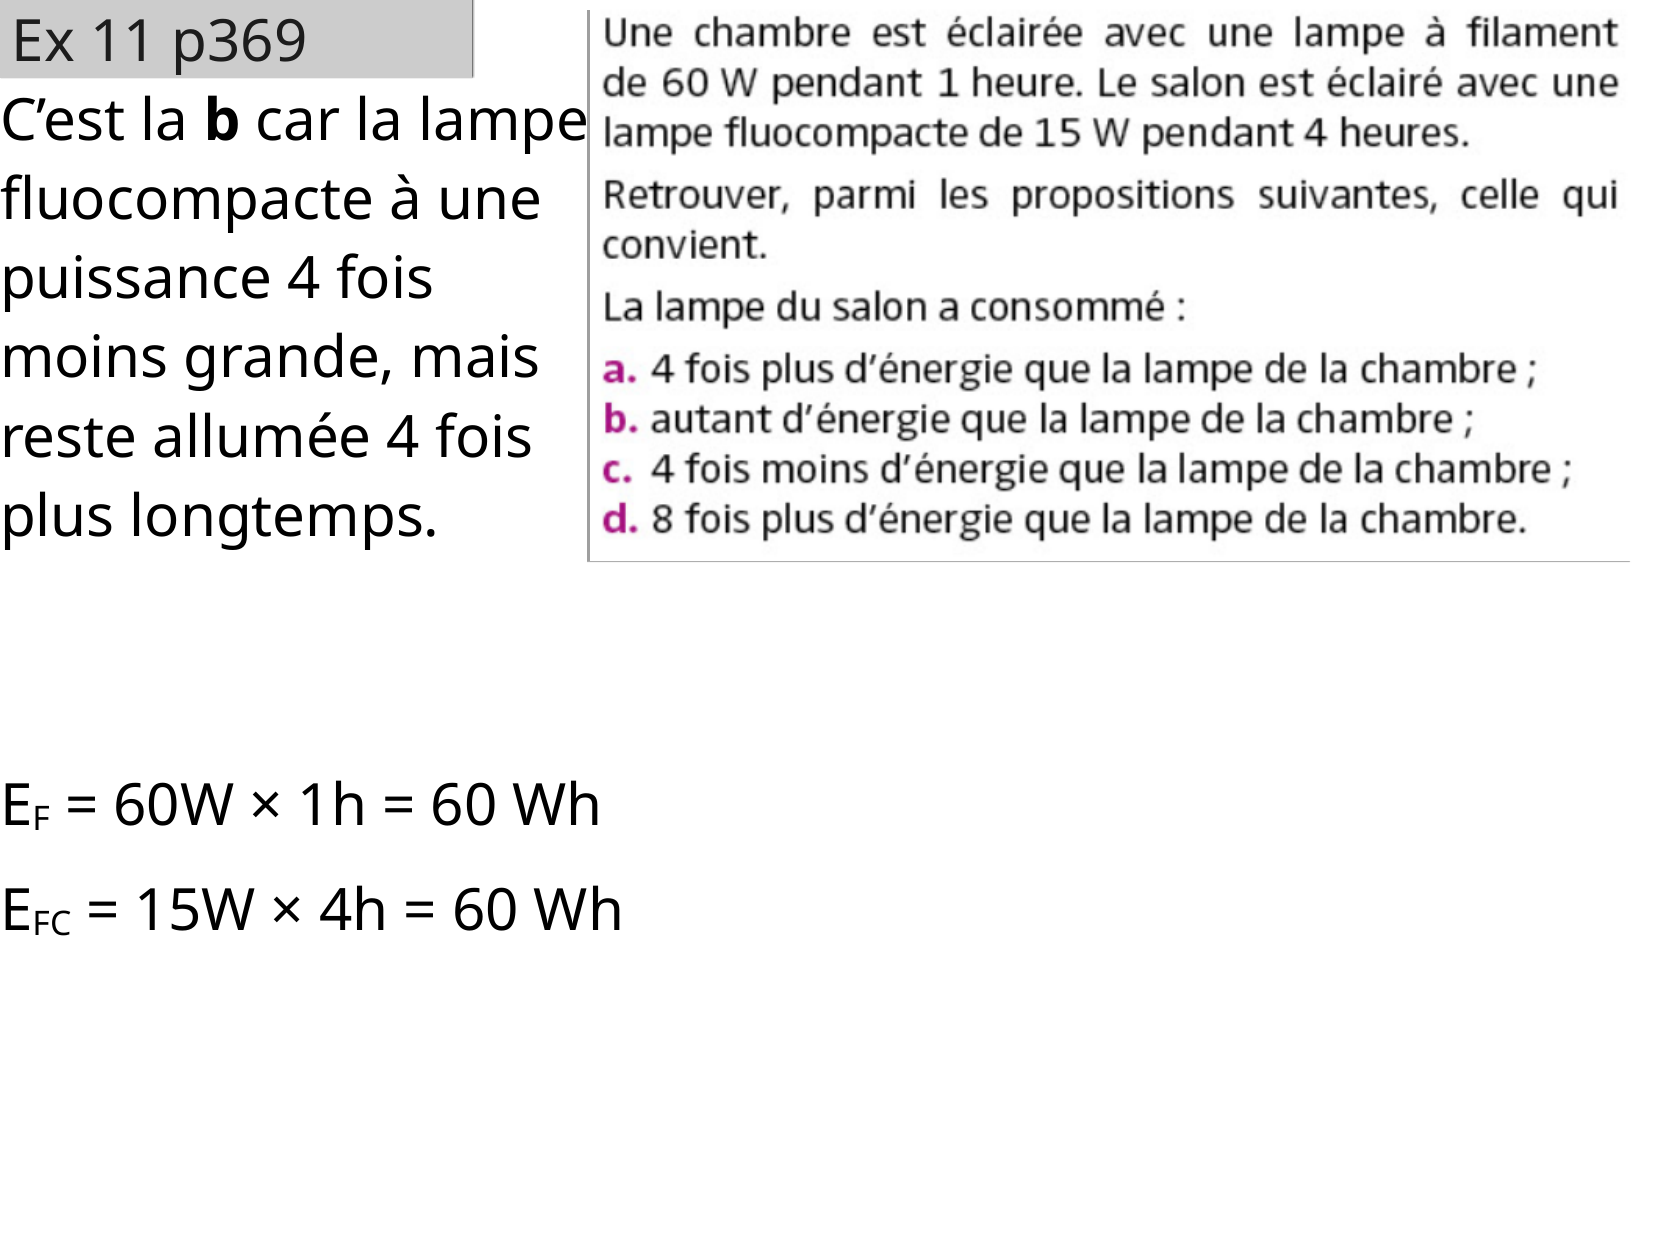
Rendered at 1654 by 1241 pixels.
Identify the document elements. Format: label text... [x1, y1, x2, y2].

picture [590, 7, 1635, 562]
title Ex 11 p369 [0, 0, 473, 78]
list C’est la b car la lampe fluocompacte à une puissance 4 fois moins grande, mais reste allumée 4 fois plus longtemps. EF = 60W × 1h = 60 Wh EFC = 15W × 4h = 60 Wh [0, 78, 1654, 1241]
